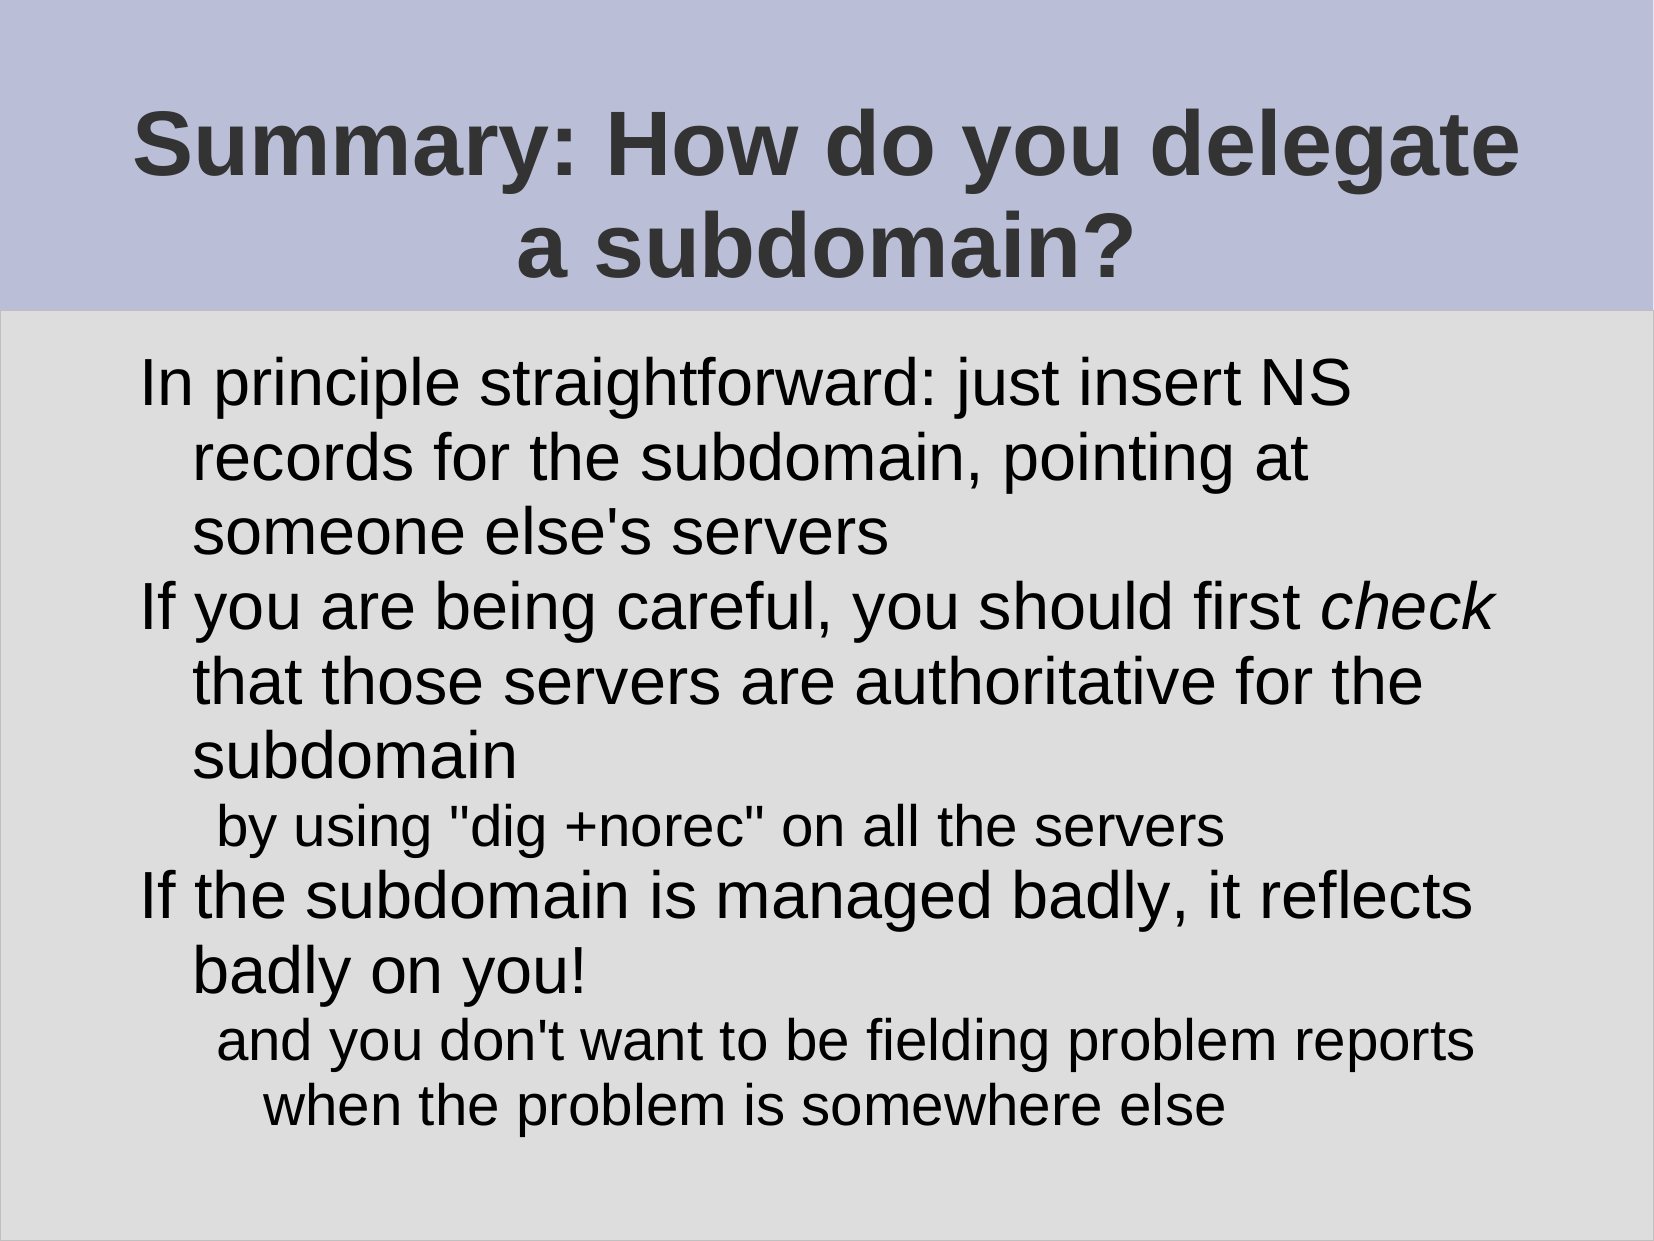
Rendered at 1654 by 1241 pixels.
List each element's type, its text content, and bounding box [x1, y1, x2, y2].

list In principle straightforward: just insert NS records for the subdomain, pointing at someone else's servers If you are being careful, you should first check that those servers are authoritative for the subdomain by using "dig +norec" on all the servers If the subdomain is managed badly, it reflects badly on you! and you don't want to be fielding problem reports when the problem is somewhere else [121, 344, 1534, 1141]
title Summary: How do you delegate a subdomain? [121, 91, 1534, 299]
